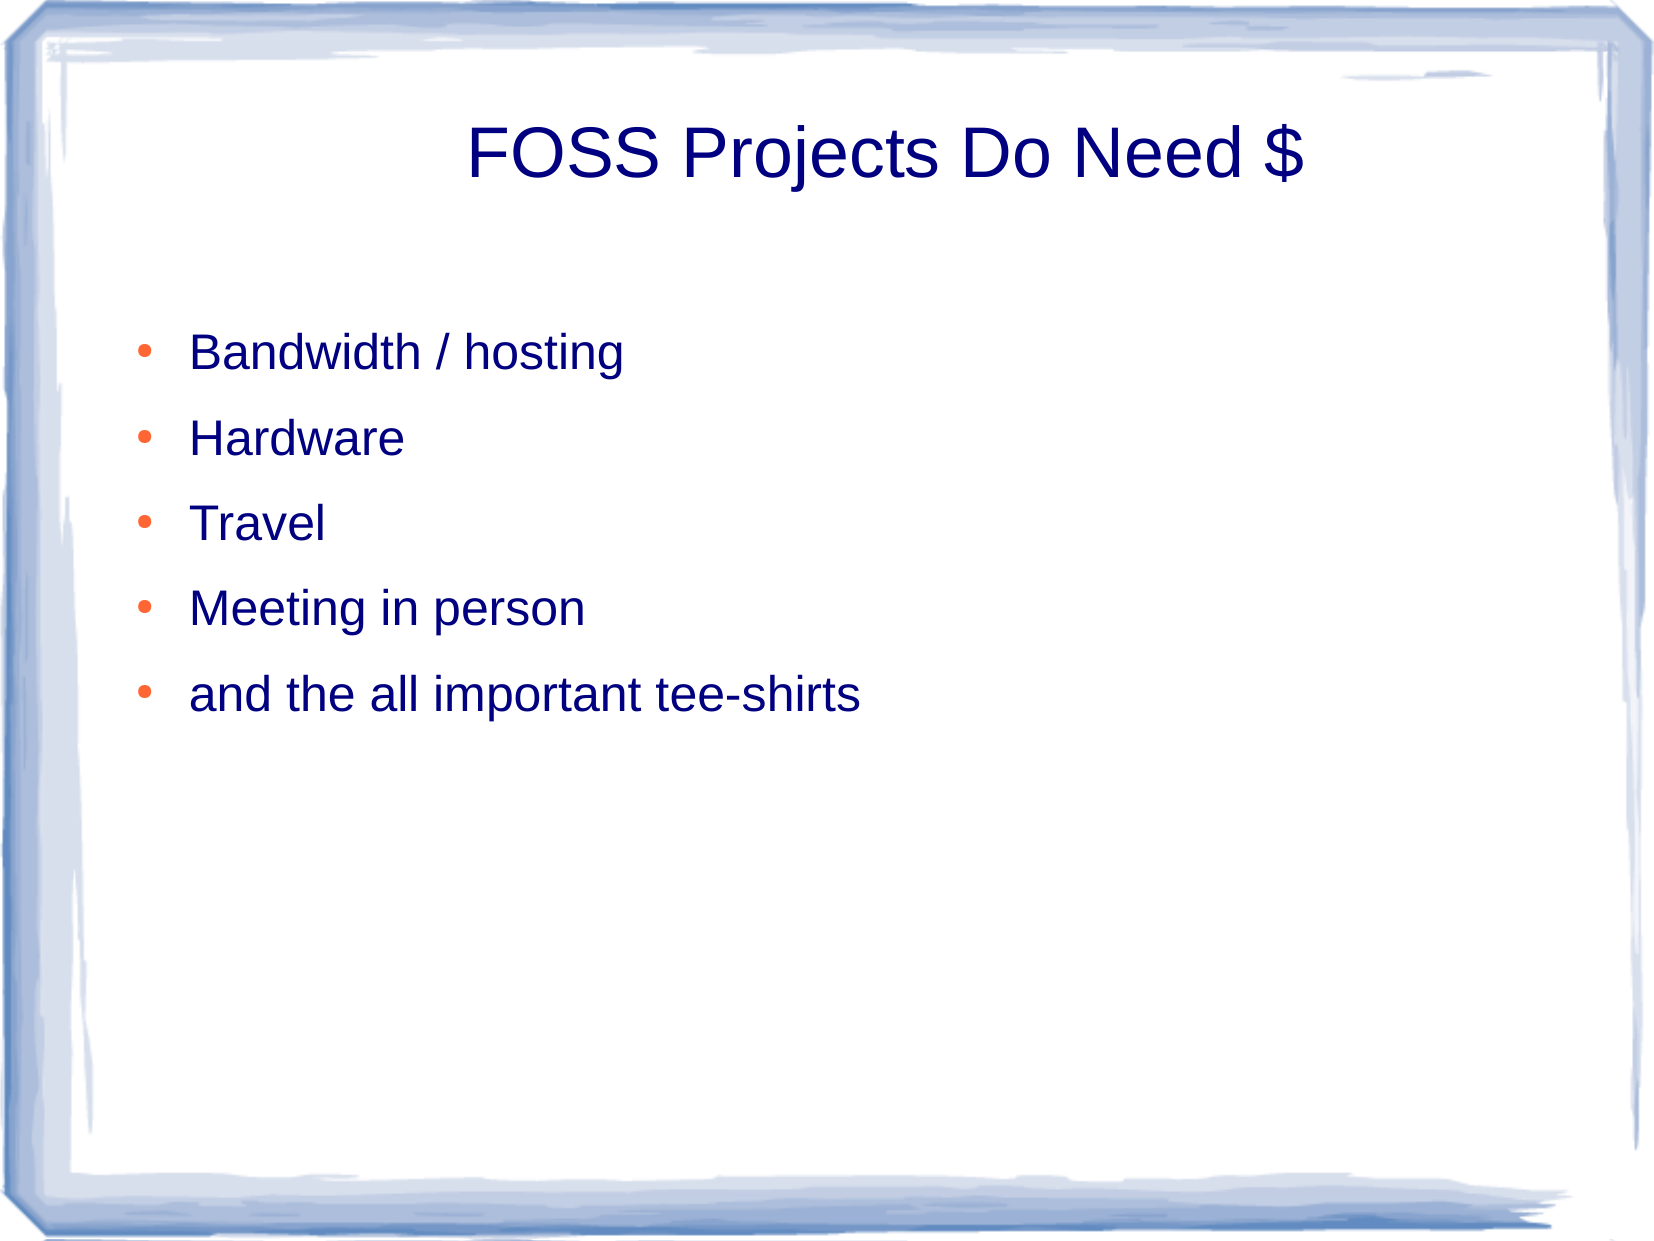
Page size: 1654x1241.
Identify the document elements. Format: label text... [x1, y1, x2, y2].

picture [0, 0, 1654, 1241]
title FOSS Projects Do Need $ [82, 49, 1571, 257]
list Bandwidth / hosting Hardware Travel Meeting in person and the all important tee-shirts [118, 324, 1571, 1004]
